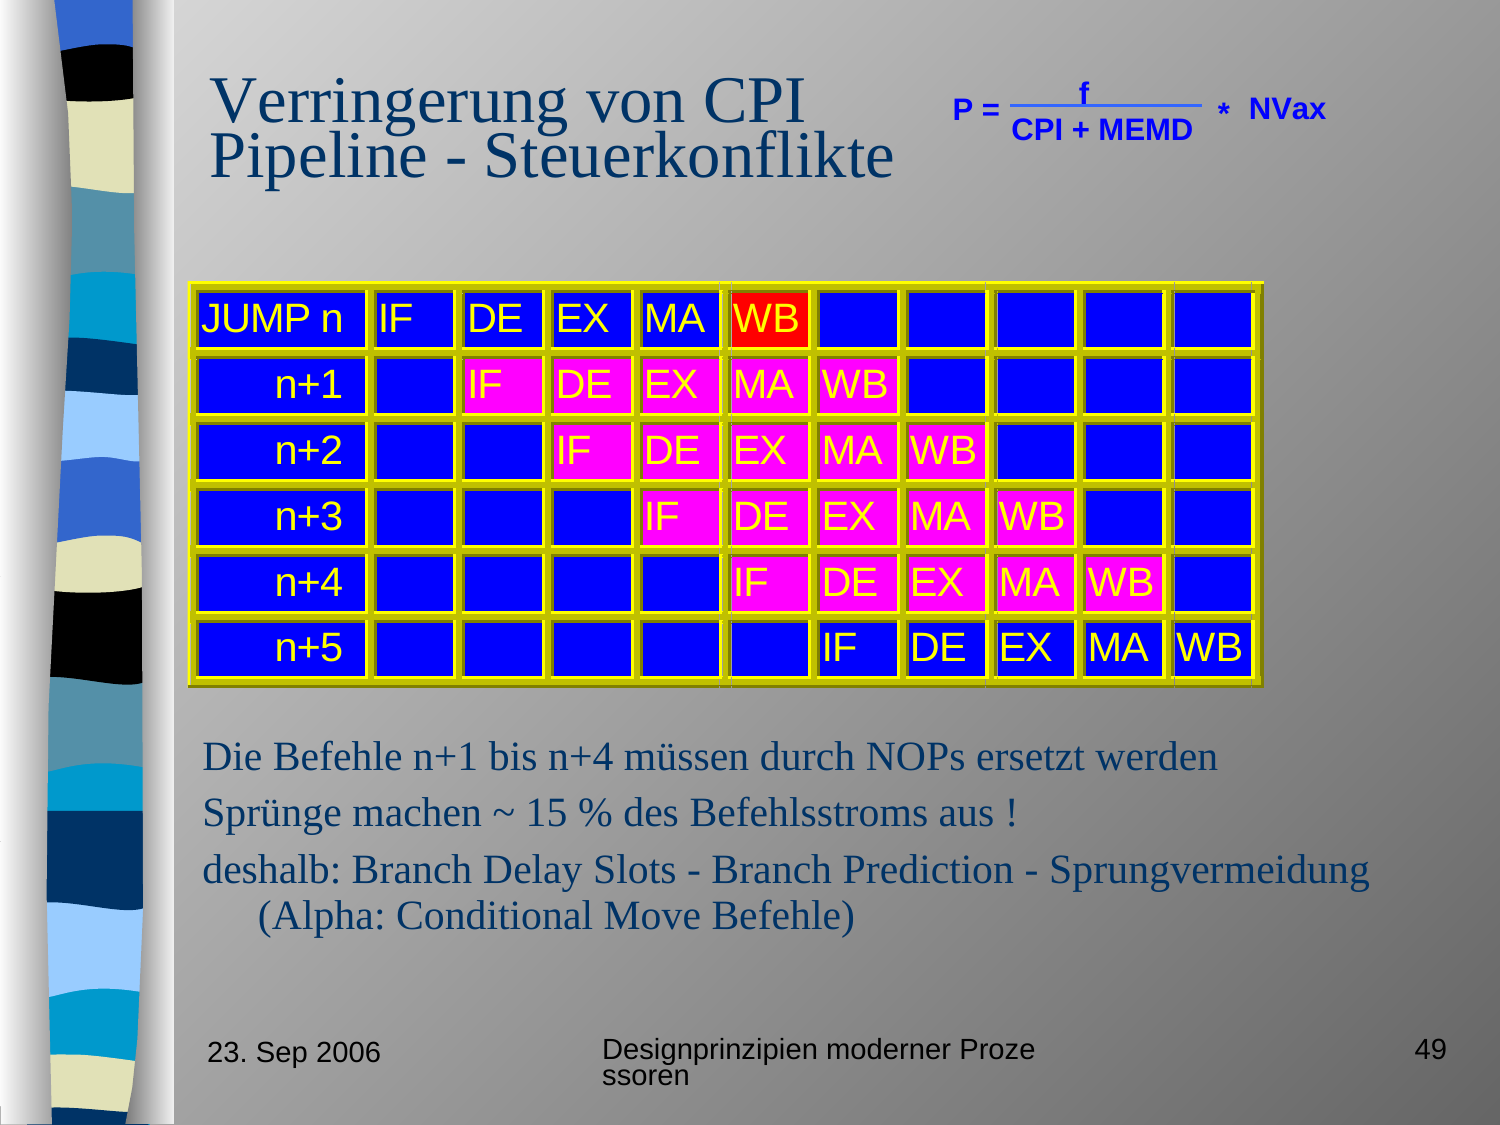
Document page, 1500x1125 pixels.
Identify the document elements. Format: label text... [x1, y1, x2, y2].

chart [187, 281, 1363, 713]
list Die Befehle n+1 bis n+4 müssen durch NOPs ersetzt werden Sprünge machen ~ 15 % des Befehlsstroms aus ! deshalb: Branch Delay Slots - Branch Prediction - Sprungvermeidung (Alpha: Conditional Move Befehle) [187, 724, 1450, 1022]
title Verringerung von CPI Pipeline - Steuerkonflikte [194, 42, 1470, 224]
chart [951, 75, 1363, 164]
